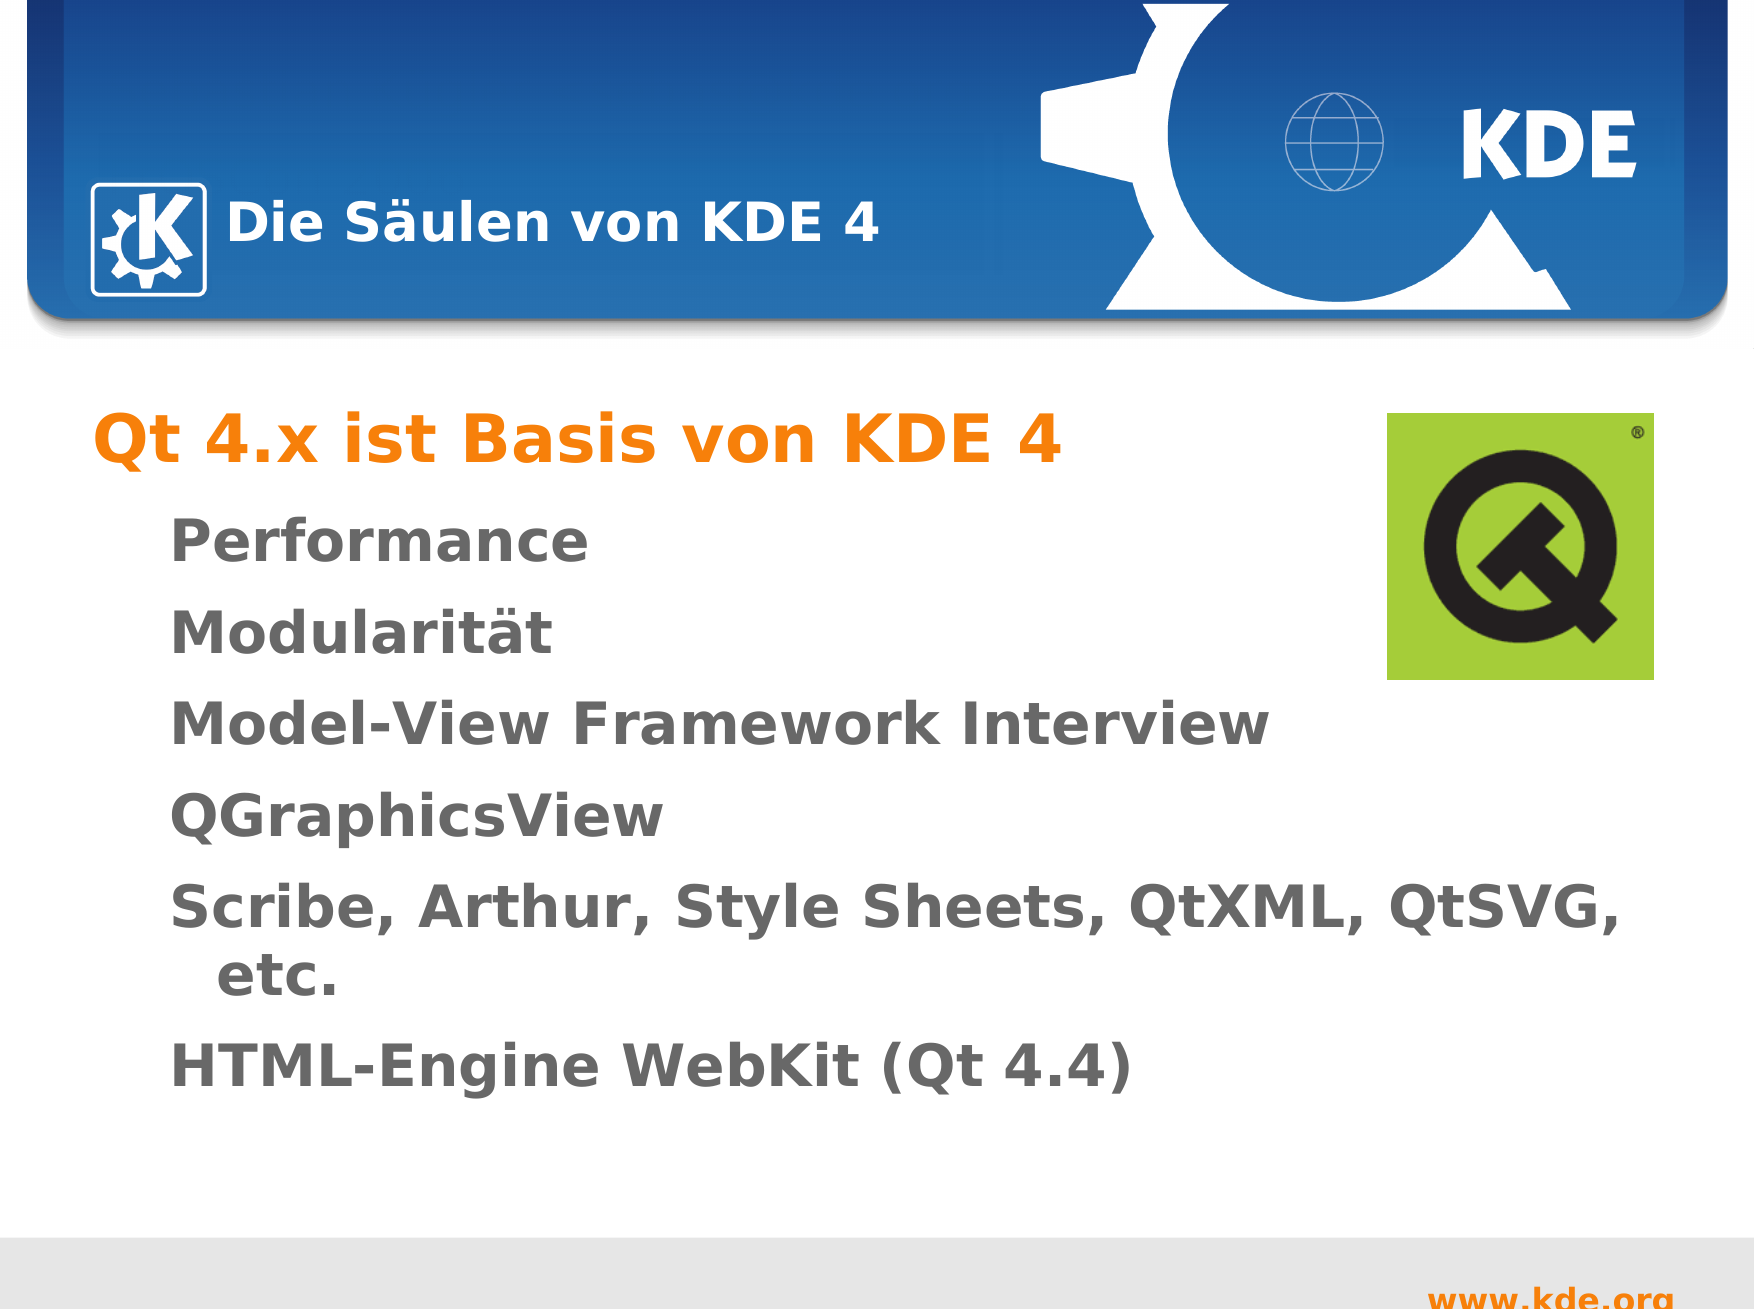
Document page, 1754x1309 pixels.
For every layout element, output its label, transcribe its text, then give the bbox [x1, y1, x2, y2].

list Qt 4.x ist Basis von KDE 4 Performance Modularität Model-View Framework Interview QGraphicsView Scribe, Arthur, Style Sheets, QtXML, QtSVG, etc. HTML-Engine WebKit (Qt 4.4) [75, 400, 1654, 1152]
title Die Säulen von KDE 4 [225, 188, 1126, 258]
picture [1387, 413, 1654, 680]
picture [0, 0, 1754, 349]
